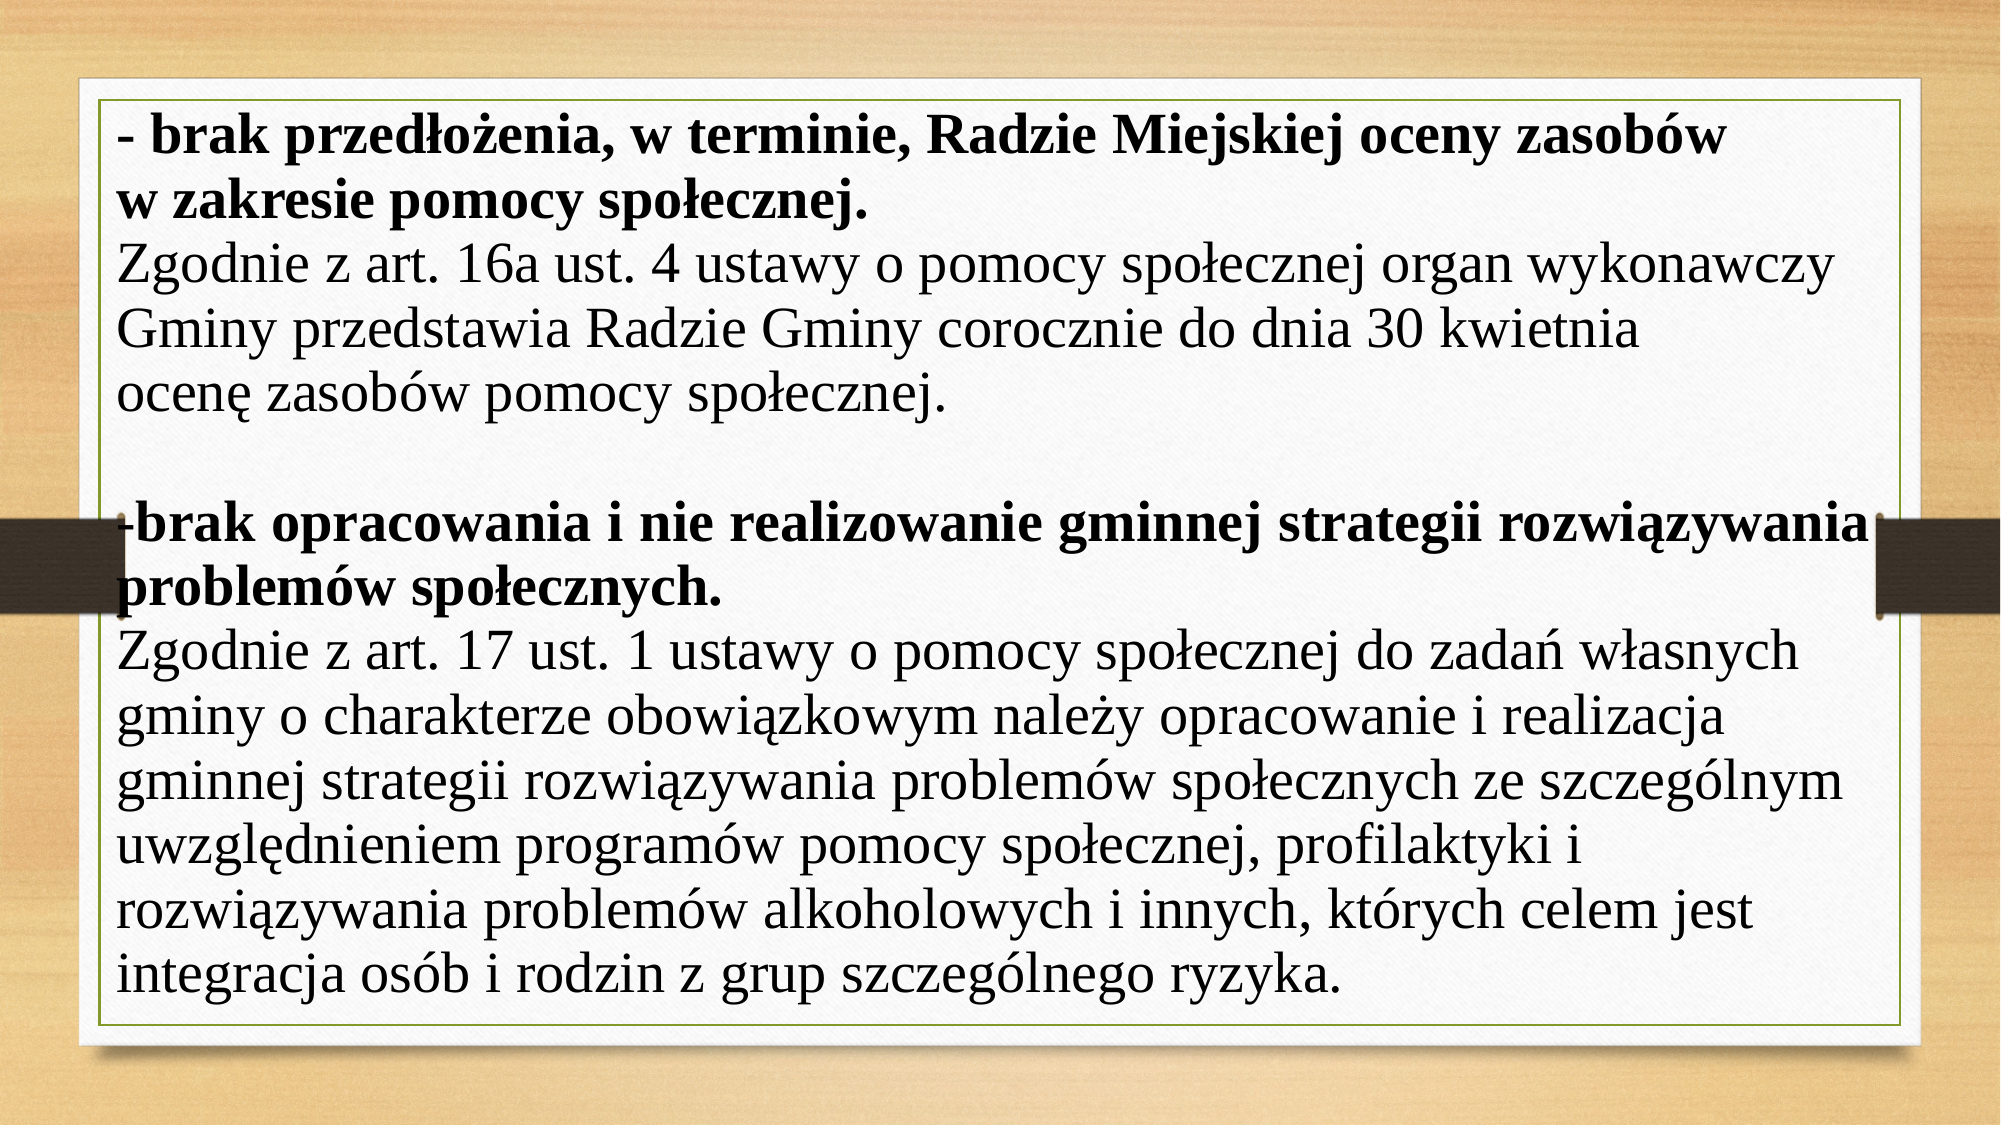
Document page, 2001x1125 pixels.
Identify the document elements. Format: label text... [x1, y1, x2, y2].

text_box - brak przedłożenia, w terminie, Radzie Miejskiej oceny zasobów w zakresie pomocy społecznej. Zgodnie z art. 16a ust. 4 ustawy o pomocy społecznej organ wykonawczy Gminy przedstawia Radzie Gminy corocznie do dnia 30 kwietnia ocenę zasobów pomocy społecznej. -brak opracowania i nie realizowanie gminnej strategii rozwiązywania problemów społecznych. Zgodnie z art. 17 ust. 1 ustawy o pomocy społecznej do zadań własnych gminy o charakterze obowiązkowym należy opracowanie i realizacja gminnej strategii rozwiązywania problemów społecznych ze szczególnym uwzględnieniem programów pomocy społecznej, profilaktyki i rozwiązywania problemów alkoholowych i innych, których celem jest integracja osób i rodzin z grup szczególnego ryzyka. [101, 94, 1886, 1071]
